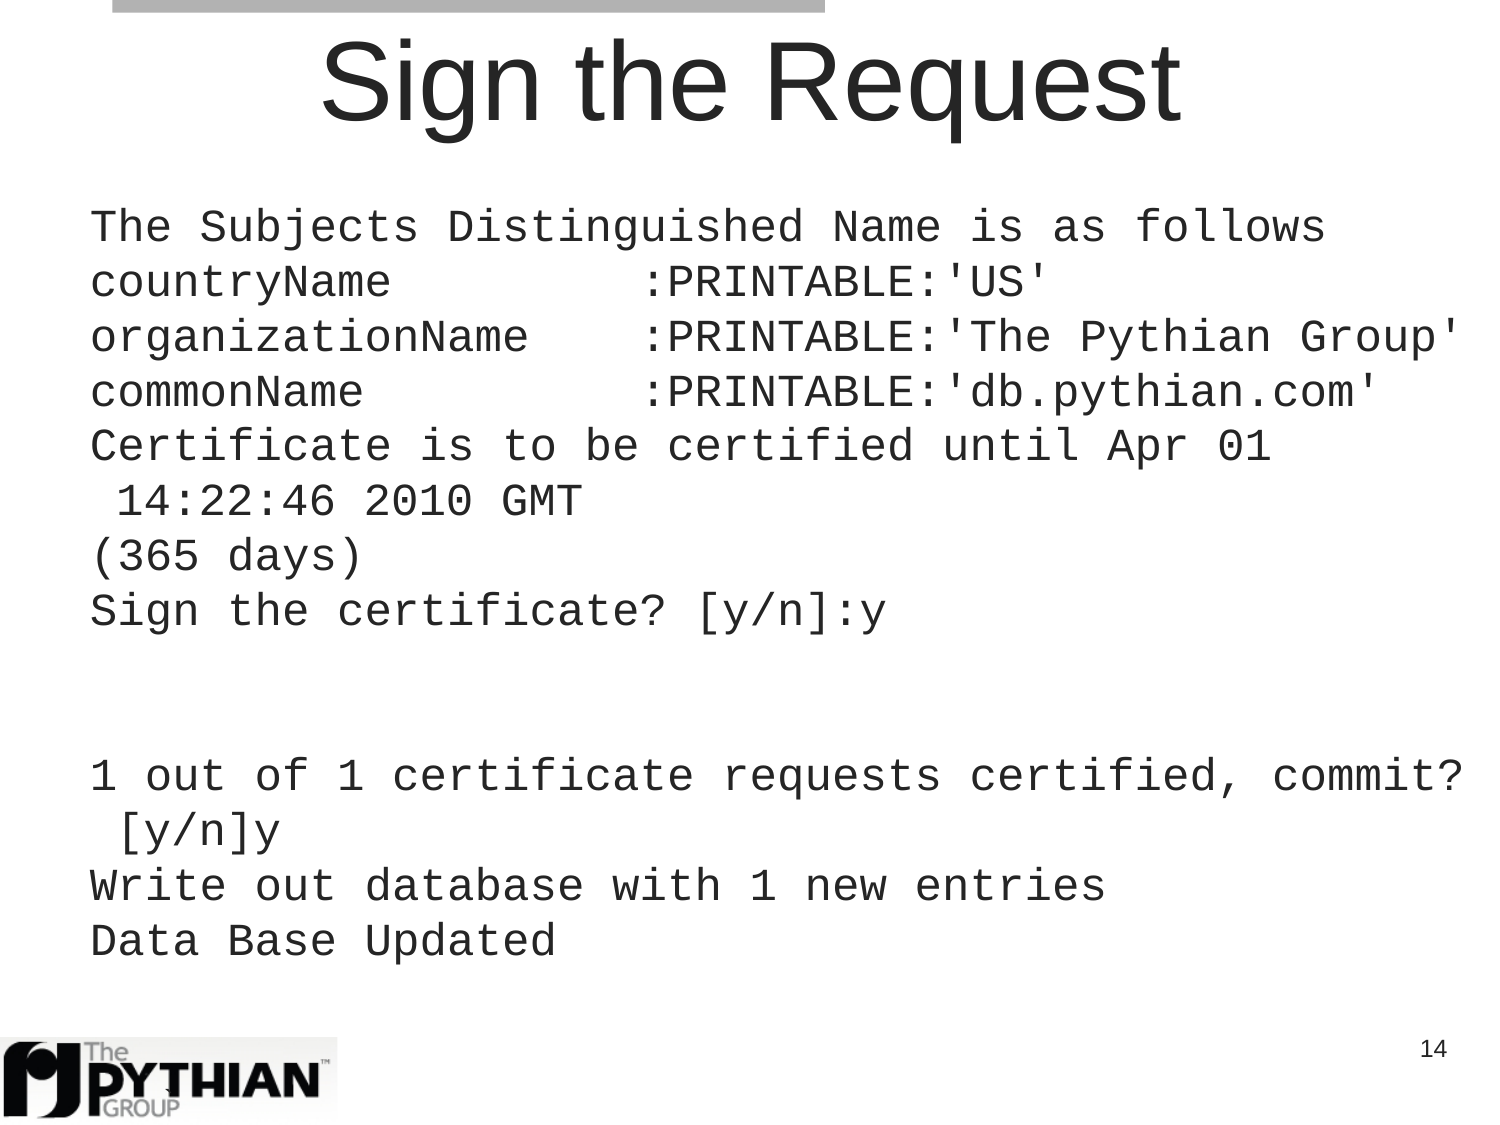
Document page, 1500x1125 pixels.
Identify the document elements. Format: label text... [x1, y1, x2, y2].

text_box <number> [1112, 1024, 1463, 1103]
text_box Sign the Request [0, 0, 1500, 151]
picture [0, 1037, 338, 1125]
text_box The Subjects Distinguished Name is as follows countryName :PRINTABLE:'US' organizationName :PRINTABLE:'The Pythian Group' commonName :PRINTABLE:'db.pythian.com' Certificate is to be certified until Apr 01 14:22:46 2010 GMT (365 days) Sign the certificate? [y/n]:y 1 out of 1 certificate requests certified, commit? [y/n]y Write out database with 1 new entries Data Base Updated [75, 187, 1500, 1013]
